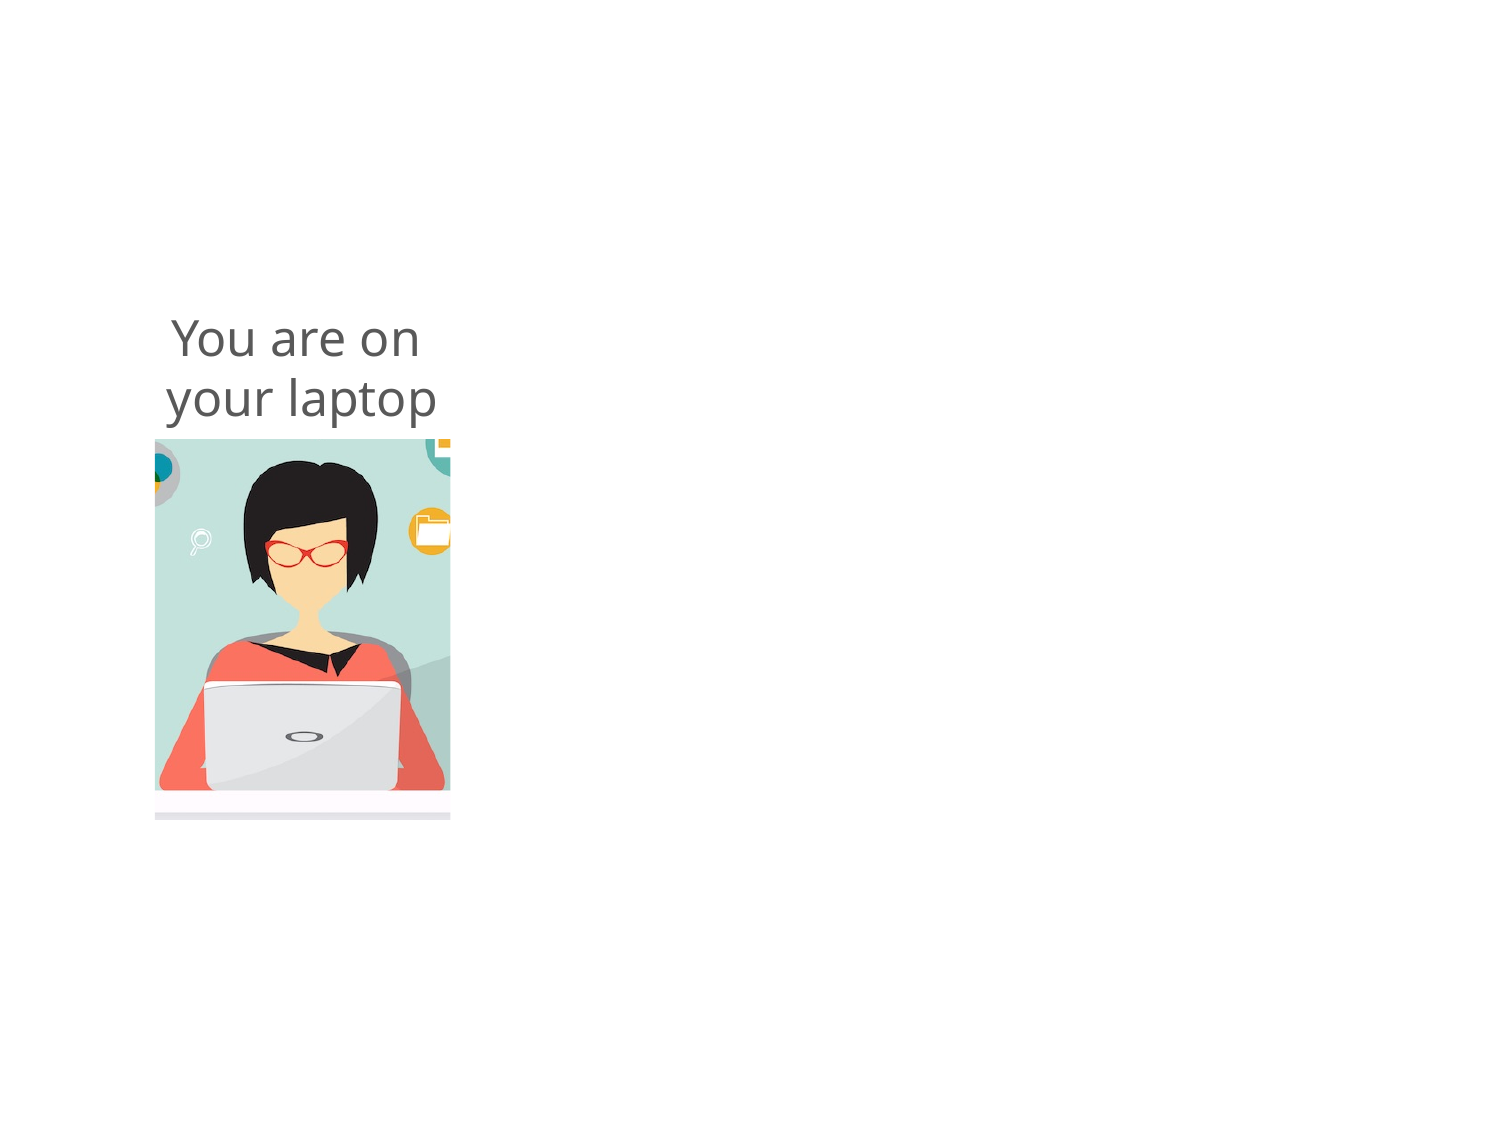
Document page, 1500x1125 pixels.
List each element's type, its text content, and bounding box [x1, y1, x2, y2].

picture [154, 439, 451, 820]
list You are on your laptop [81, 290, 524, 528]
